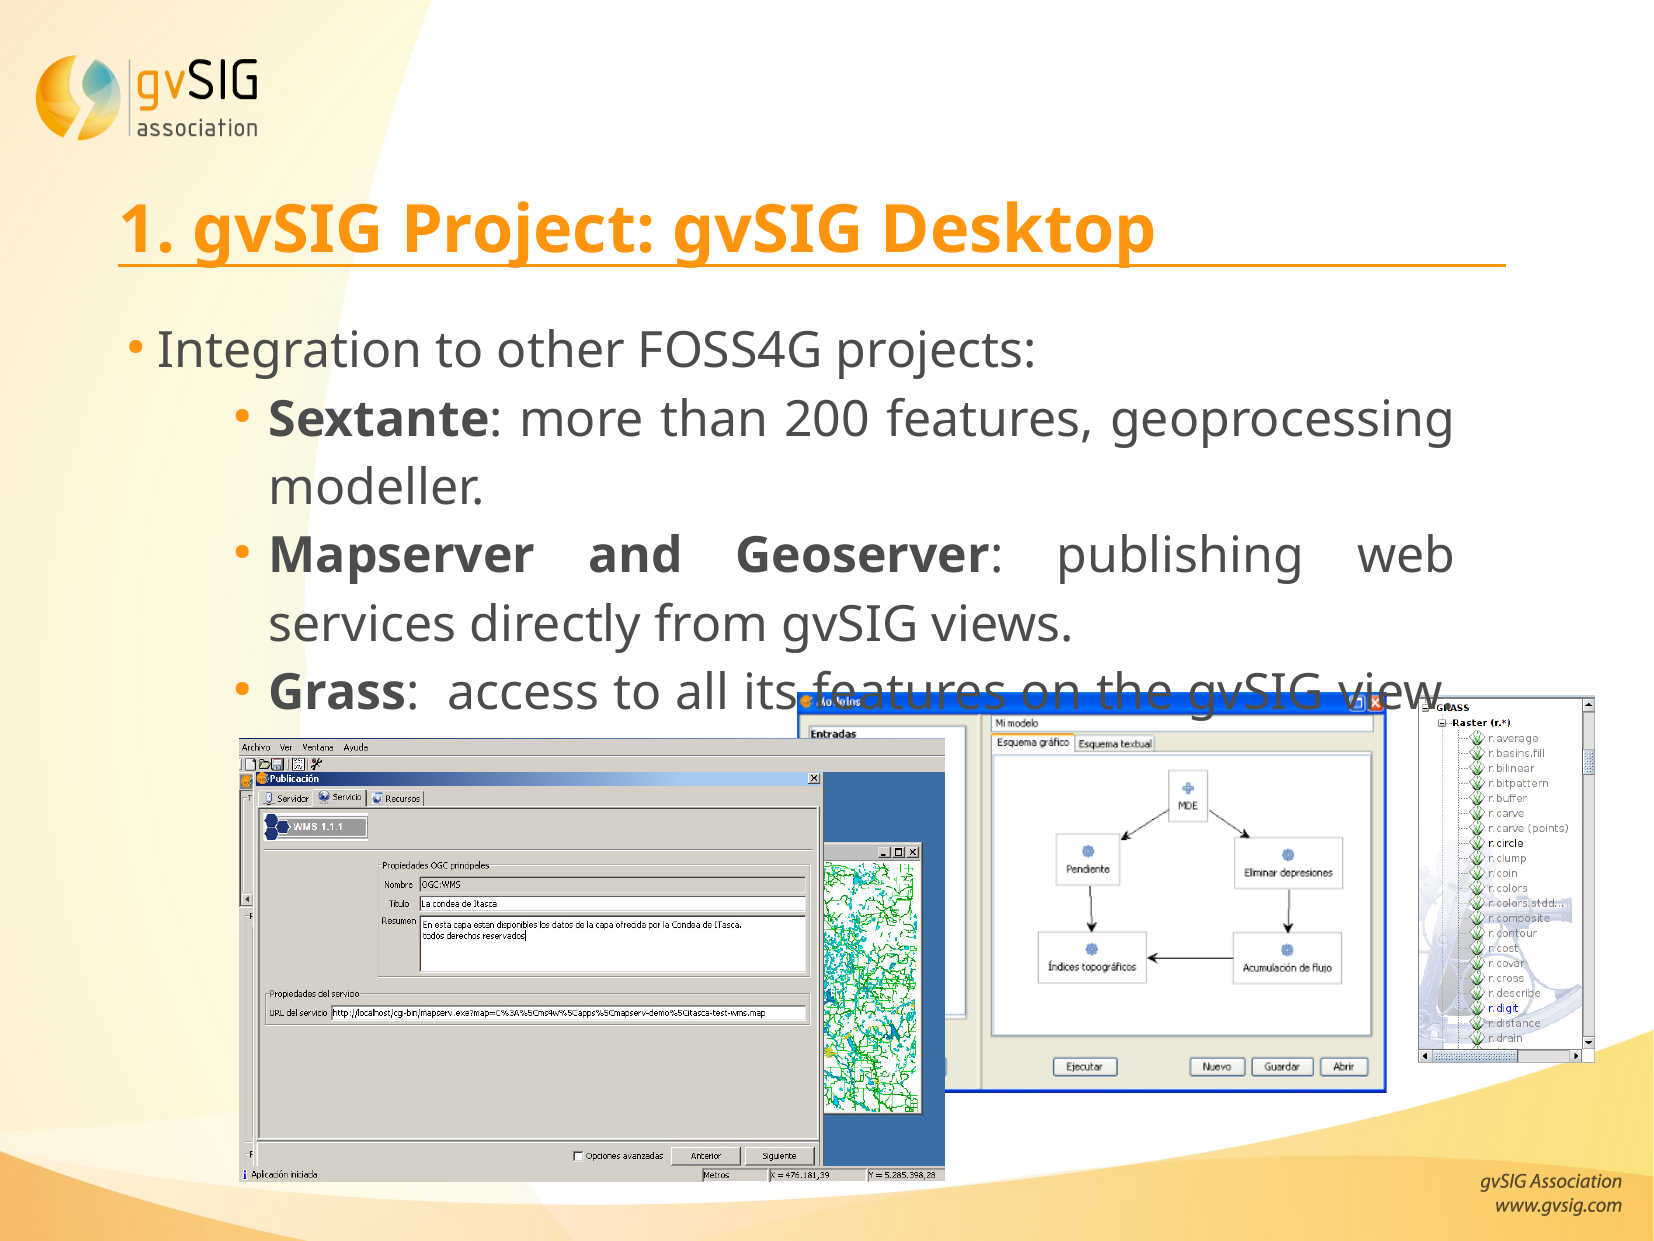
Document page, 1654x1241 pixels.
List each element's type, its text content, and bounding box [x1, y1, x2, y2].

picture [0, 0, 1654, 1241]
text_box Integration to other FOSS4G projects: Sextante: more than 200 features, geoprocessing modeller. Mapserver and Geoserver: publishing web services directly from gvSIG views. Grass: access to all its features on the gvSIG view. [112, 307, 1471, 730]
title 1. gvSIG Project: gvSIG Desktop [118, 177, 1607, 276]
